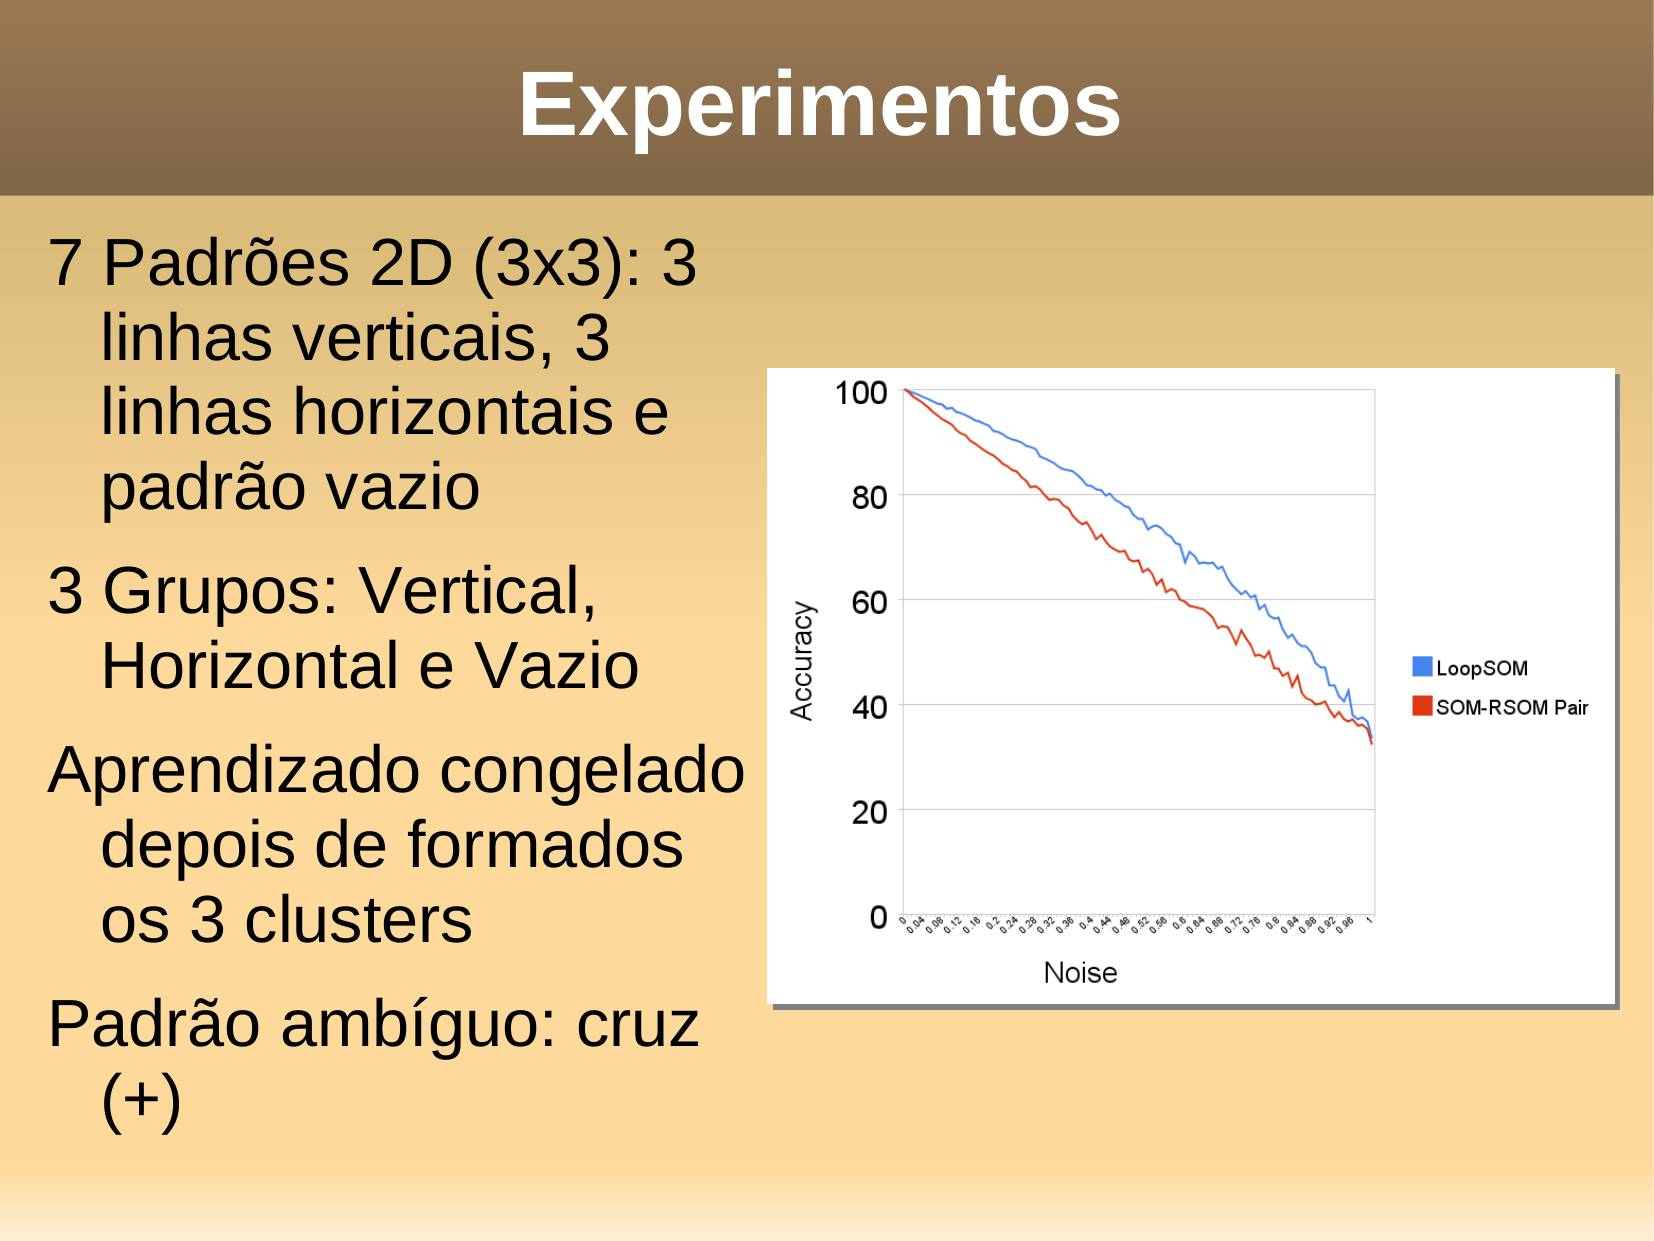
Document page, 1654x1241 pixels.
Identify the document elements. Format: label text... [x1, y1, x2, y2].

picture [0, 0, 1654, 1241]
title Experimentos [76, 7, 1565, 200]
list 7 Padrões 2D (3x3): 3 linhas verticais, 3 linhas horizontais e padrão vazio 3 Grupos: Vertical, Horizontal e Vazio Aprendizado congelado depois de formados os 3 clusters Padrão ambíguo: cruz (+) [29, 224, 756, 1136]
